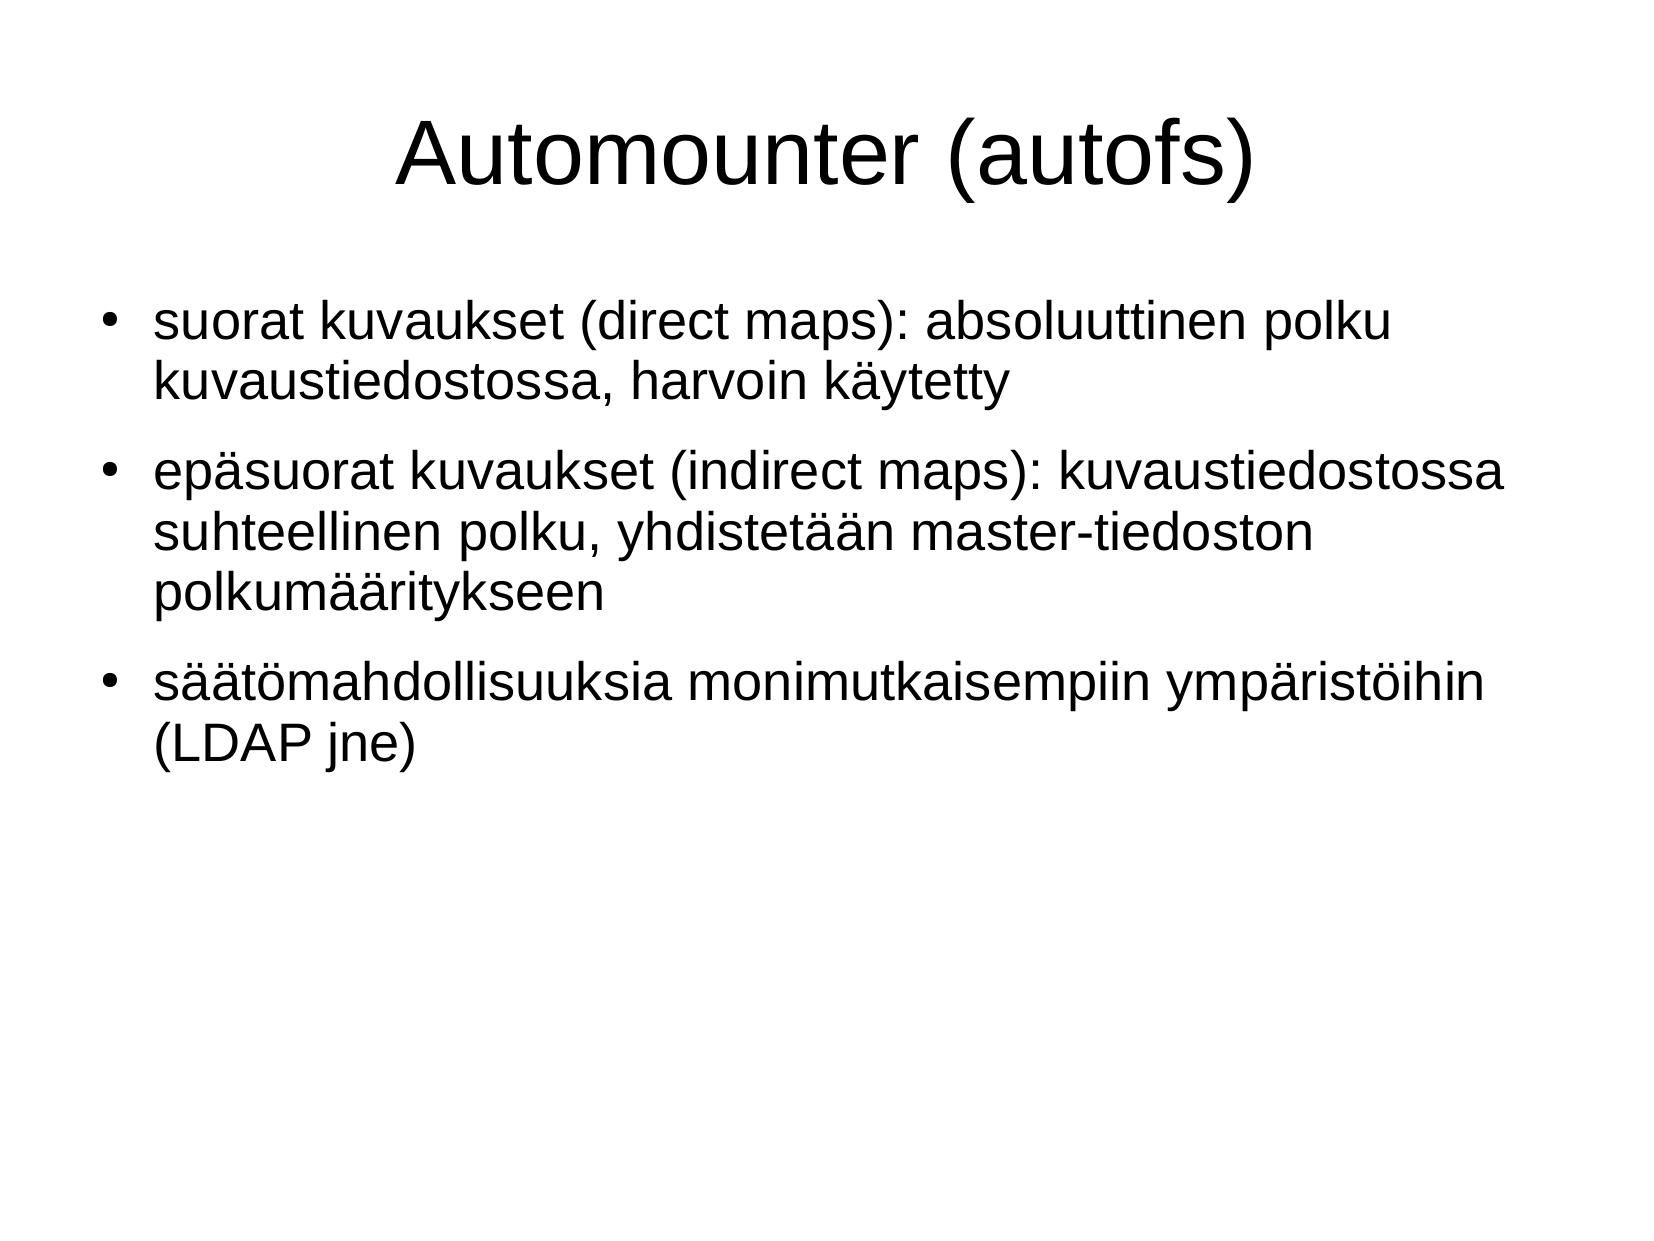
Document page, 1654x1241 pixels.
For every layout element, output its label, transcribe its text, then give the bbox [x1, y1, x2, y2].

title Automounter (autofs) [82, 49, 1571, 257]
list suorat kuvaukset (direct maps): absoluuttinen polku kuvaustiedostossa, harvoin käytetty epäsuorat kuvaukset (indirect maps): kuvaustiedostossa suhteellinen polku, yhdistetään master-tiedoston polkumääritykseen säätömahdollisuuksia monimutkaisempiin ympäristöihin (LDAP jne) [82, 290, 1571, 1010]
